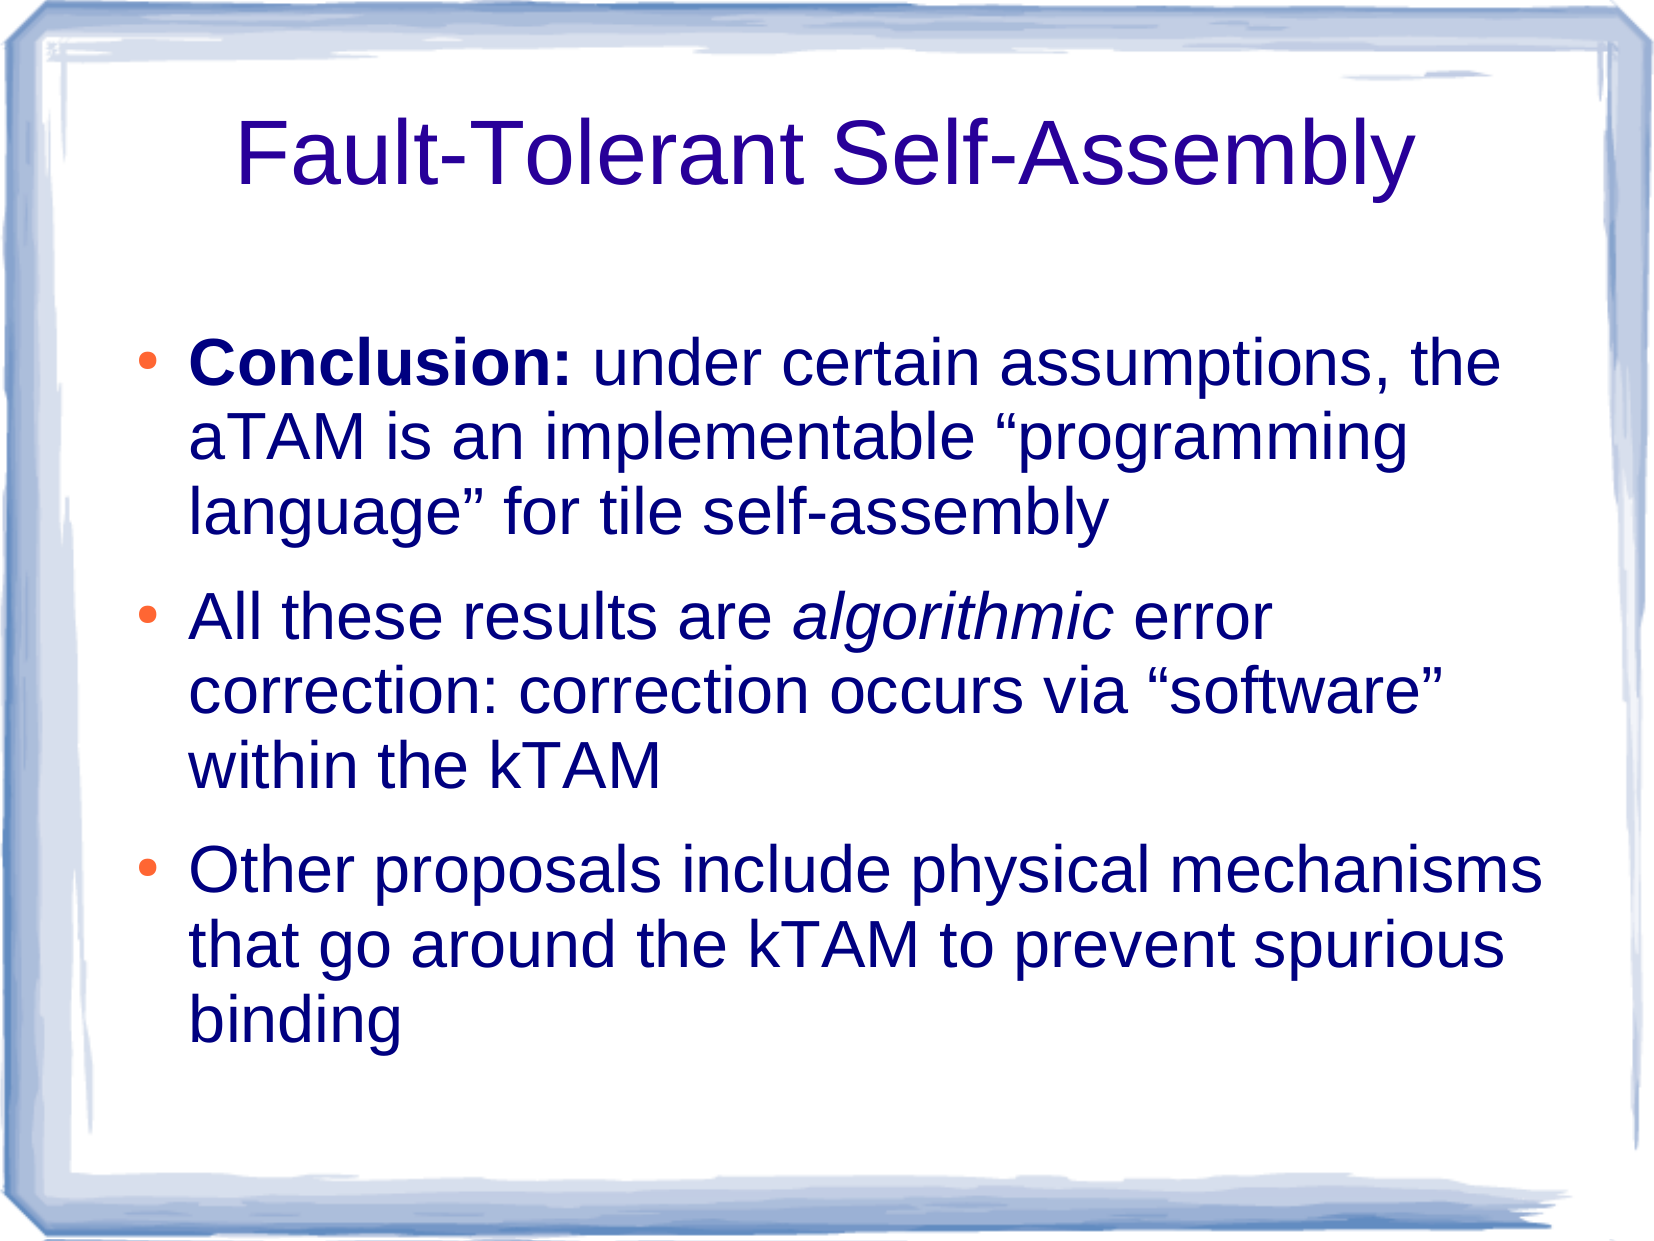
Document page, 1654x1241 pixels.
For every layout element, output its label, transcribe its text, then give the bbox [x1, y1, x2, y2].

list Conclusion: under certain assumptions, the aTAM is an implementable “programming language” for tile self-assembly All these results are algorithmic error correction: correction occurs via “software” within the kTAM Other proposals include physical mechanisms that go around the kTAM to prevent spurious binding [118, 324, 1571, 1144]
title Fault-Tolerant Self-Assembly [82, 49, 1571, 257]
picture [0, 0, 1654, 1241]
